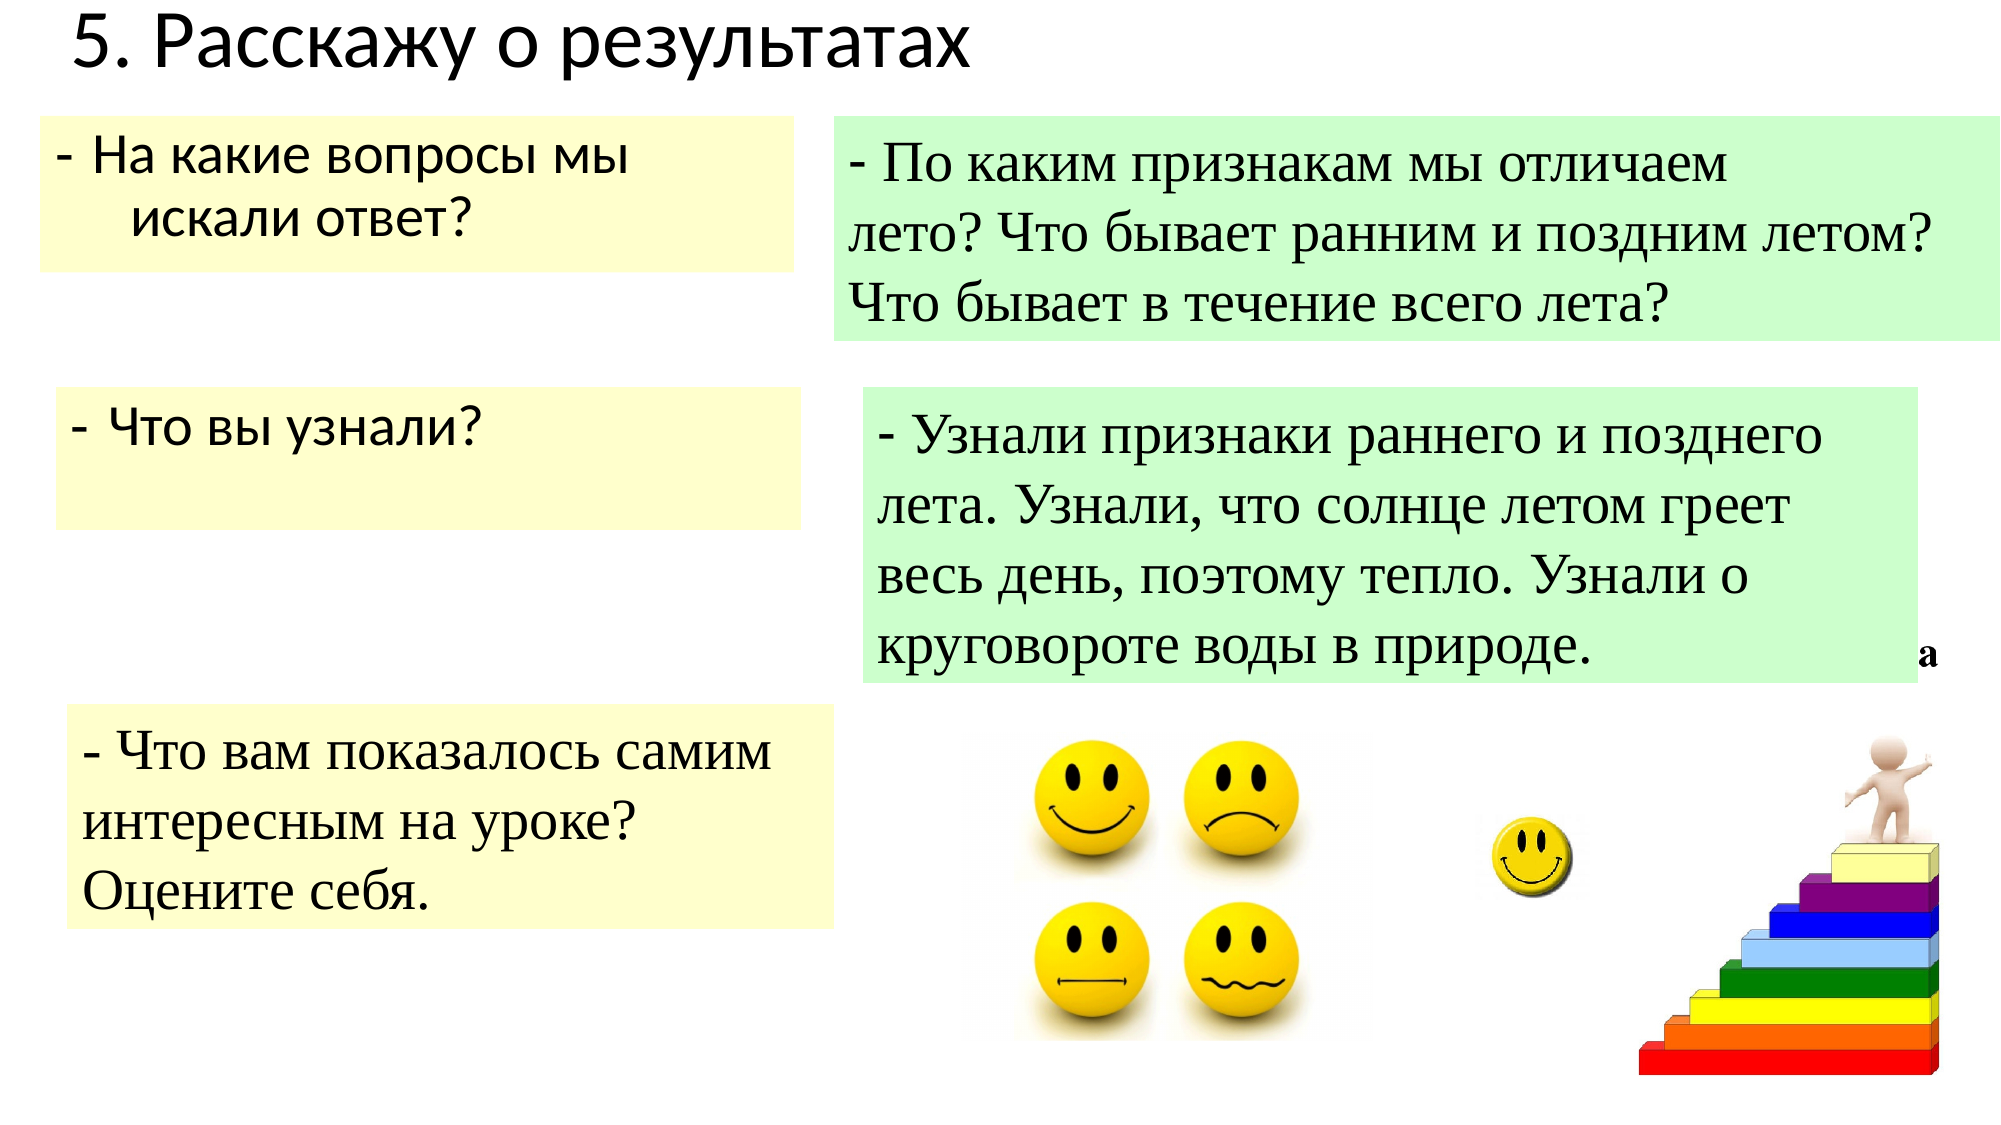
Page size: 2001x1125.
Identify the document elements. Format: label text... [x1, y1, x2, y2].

text_box На какие вопросы мы искали ответ? [40, 115, 794, 273]
picture [1438, 600, 2000, 1114]
text_box - Что вам показалось самим интересным на уроке? Оцените себя. [67, 704, 834, 929]
title 5. Расскажу о результатах [55, 0, 1781, 100]
text_box Узнали признаки раннего и позднего лета. Узнали, что солнце летом греет весь день, поэтому тепло. Узнали о круговороте воды в природе. [863, 387, 1918, 683]
text_box По каким признакам мы отличаем лето? Что бывает ранним и поздним летом? Что бывает в течение всего лета? [834, 116, 2000, 341]
picture [961, 732, 1373, 1041]
text_box Что вы узнали? [56, 387, 801, 530]
